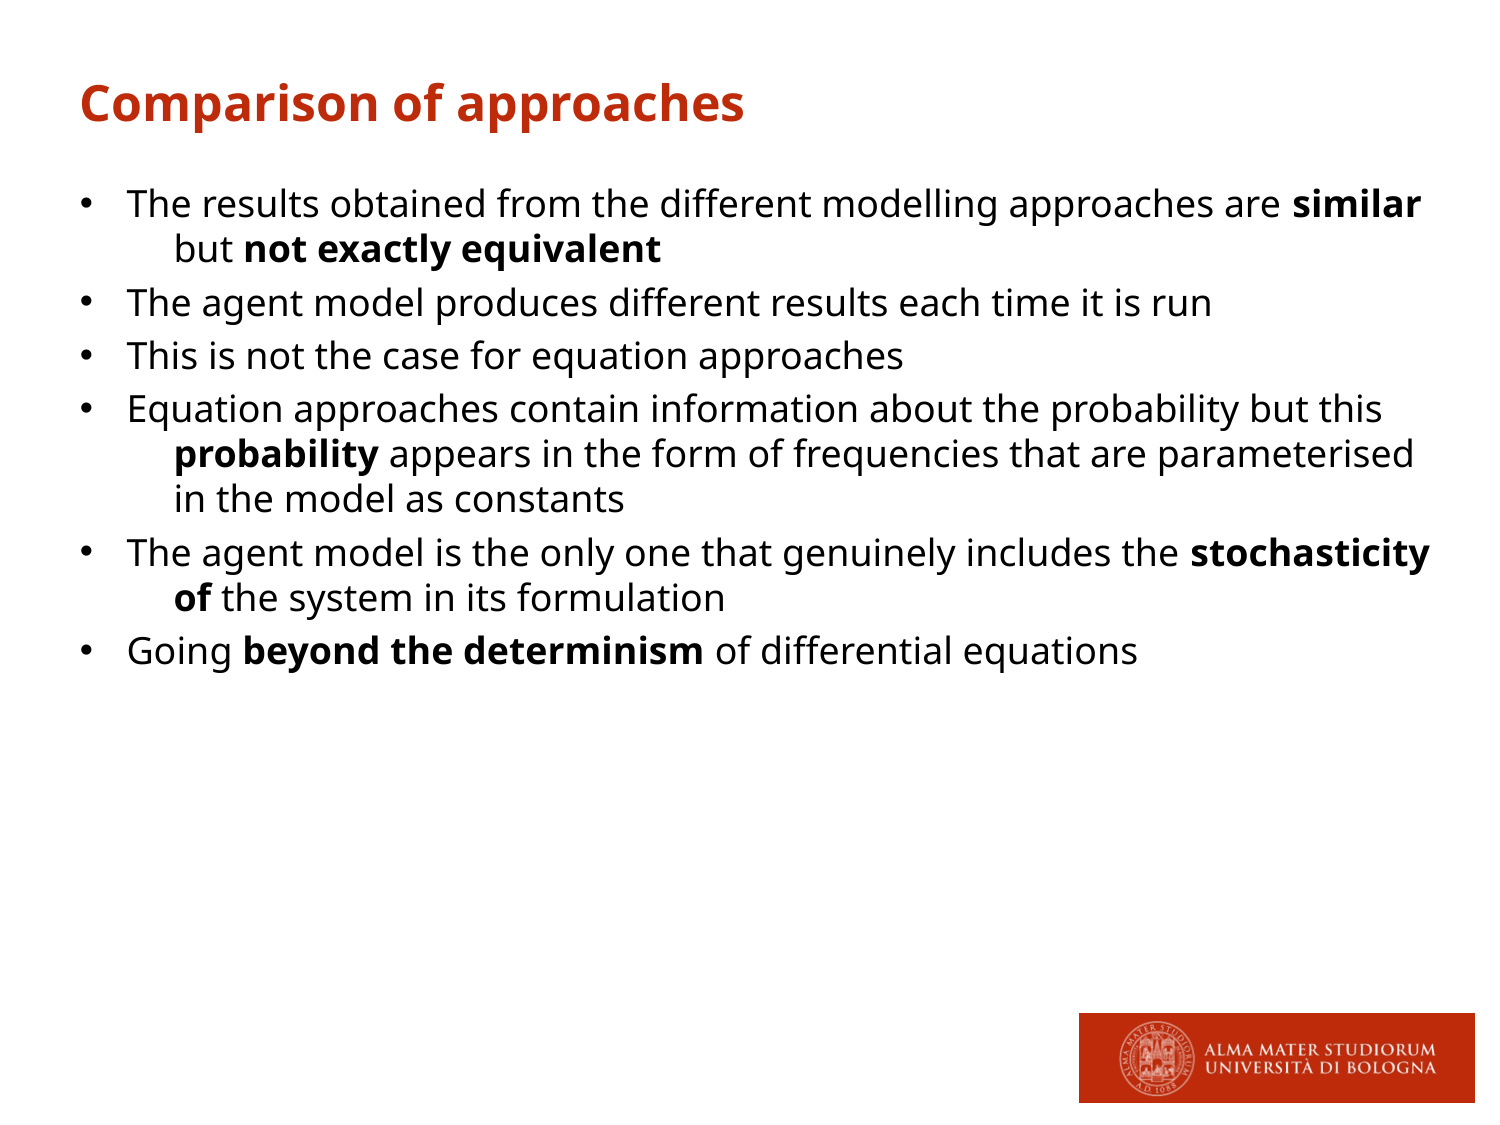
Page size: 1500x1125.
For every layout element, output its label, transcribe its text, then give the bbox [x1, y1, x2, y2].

list The results obtained from the different modelling approaches are similar but not exactly equivalent The agent model produces different results each time it is run This is not the case for equation approaches Equation approaches contain information about the probability but this probability appears in the form of frequencies that are parameterised in the model as constants The agent model is the only one that genuinely includes the stochasticity of the system in its formulation Going beyond the determinism of differential equations [64, 172, 1447, 929]
list Comparison of approaches [64, 78, 1447, 172]
